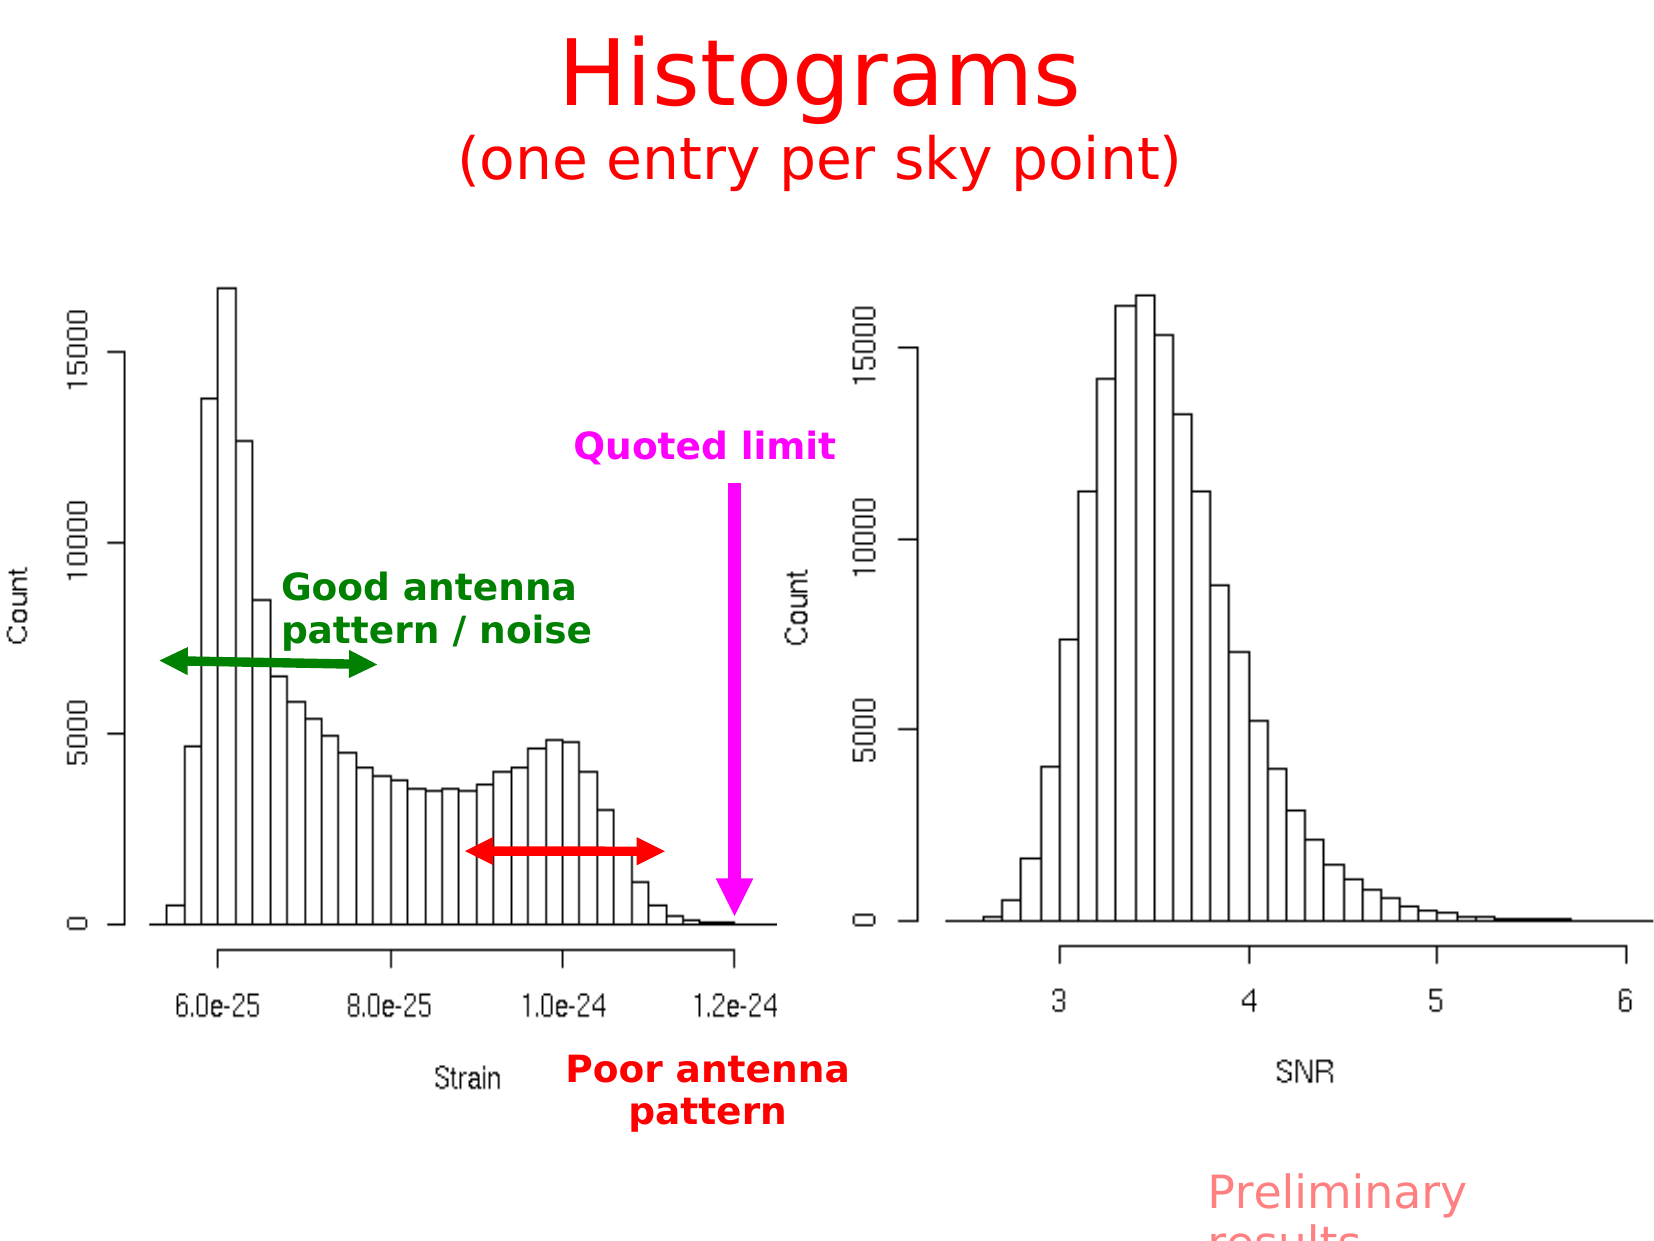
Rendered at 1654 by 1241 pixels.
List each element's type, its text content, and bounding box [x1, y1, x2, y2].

text_box Poor antenna pattern [538, 1040, 877, 1142]
text_box Preliminary results [1192, 1159, 1644, 1228]
text_box Good antenna pattern / noise [266, 559, 618, 660]
title Histograms (one entry per sky point) [114, 0, 1526, 214]
picture [0, 116, 1654, 1134]
text_box Quoted limit [558, 417, 896, 476]
